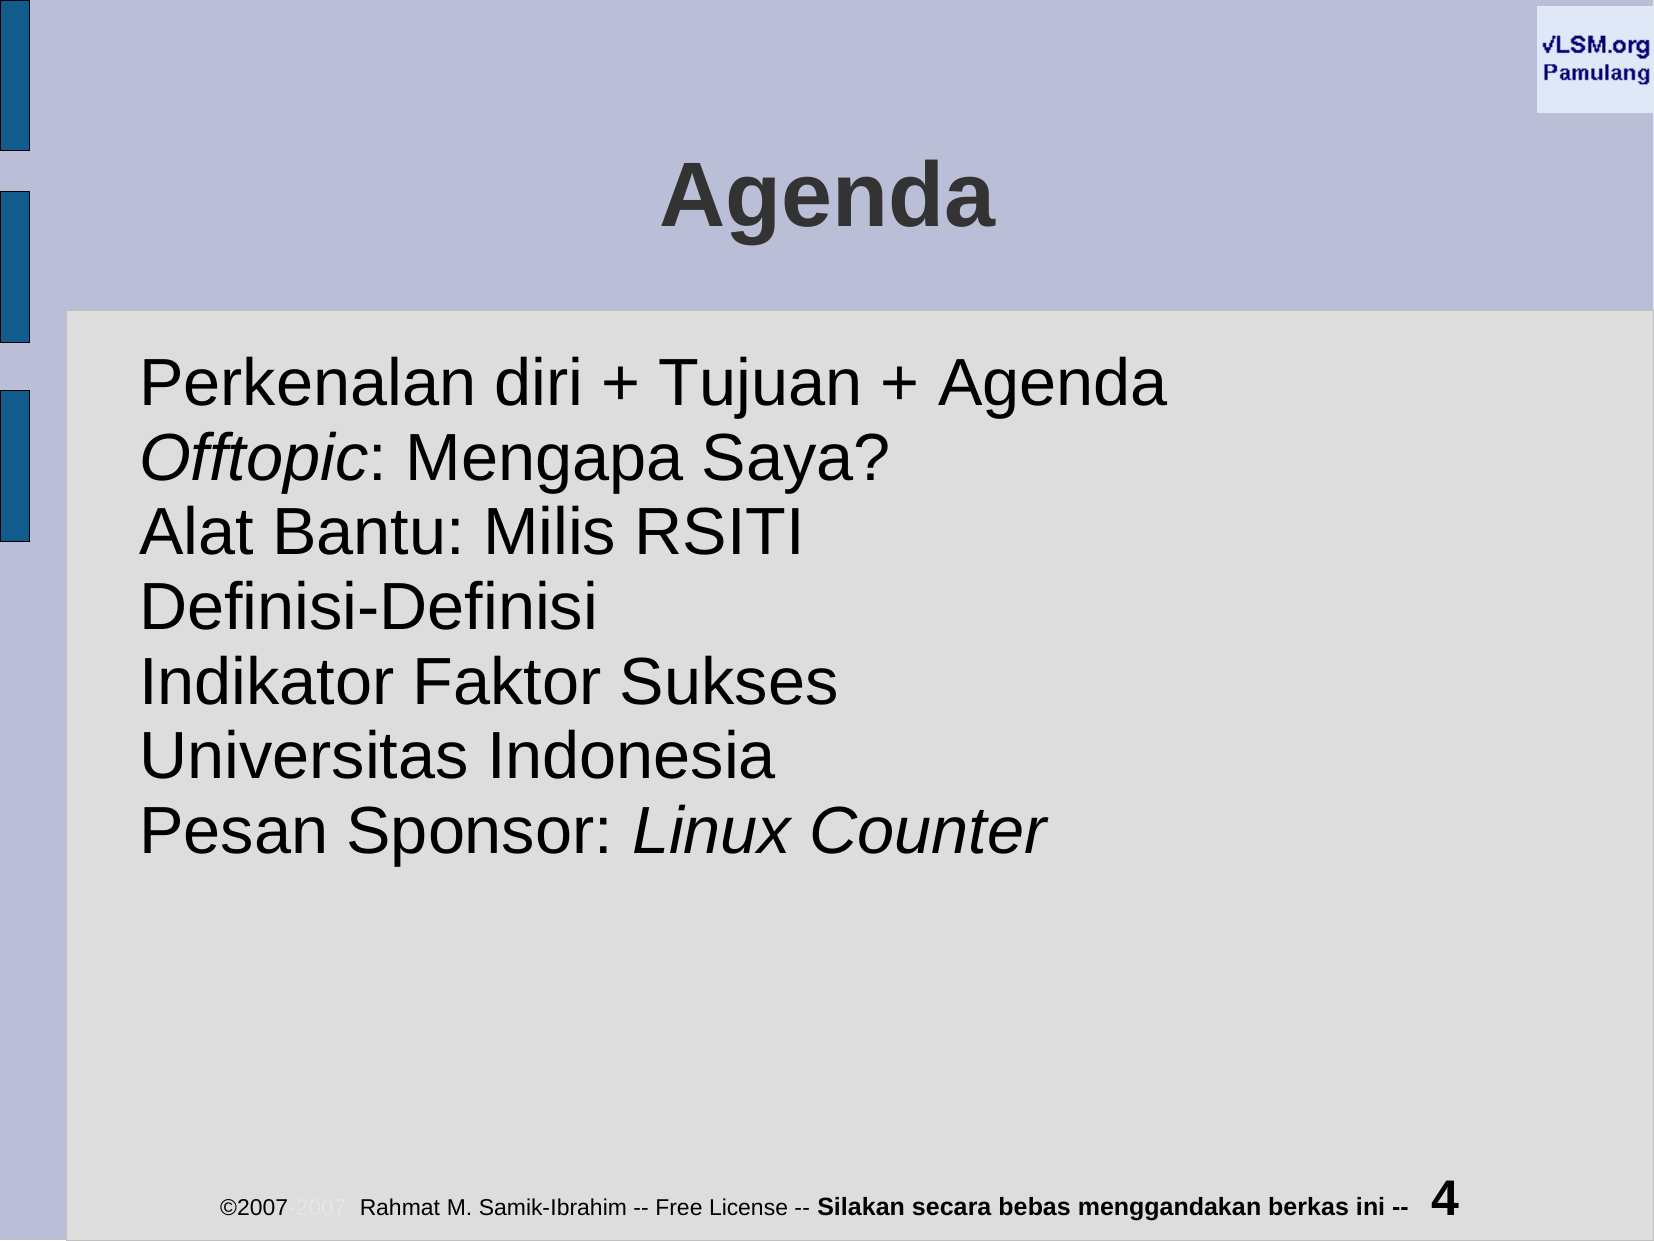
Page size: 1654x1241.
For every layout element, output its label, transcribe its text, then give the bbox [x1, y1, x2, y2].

picture [1537, 6, 1654, 113]
title Agenda [121, 98, 1534, 291]
list Perkenalan diri + Tujuan + Agenda Offtopic: Mengapa Saya? Alat Bantu: Milis RSITI Definisi-Definisi Indikator Faktor Sukses Universitas Indonesia Pesan Sponsor: Linux Counter [121, 344, 1534, 1112]
